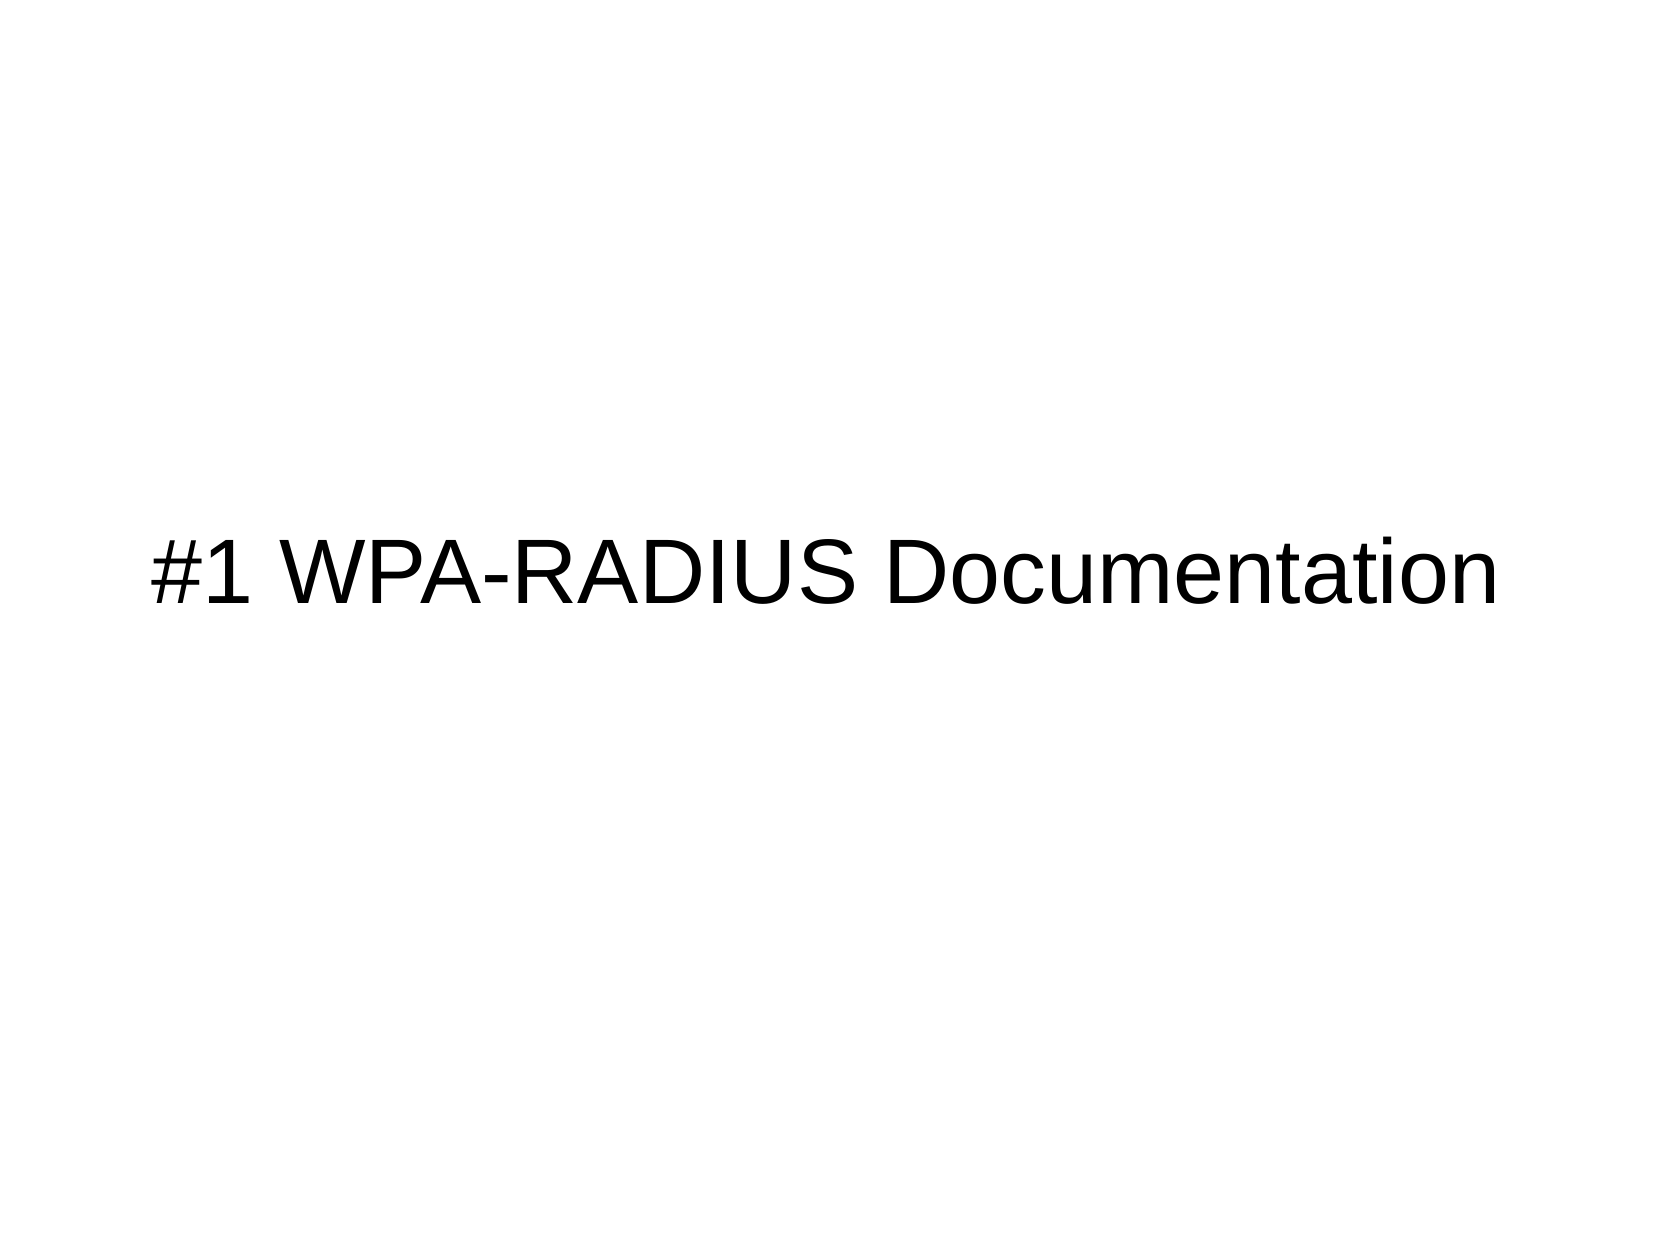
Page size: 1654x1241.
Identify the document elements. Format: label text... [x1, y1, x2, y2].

title #1 WPA-RADIUS Documentation [82, 468, 1571, 676]
